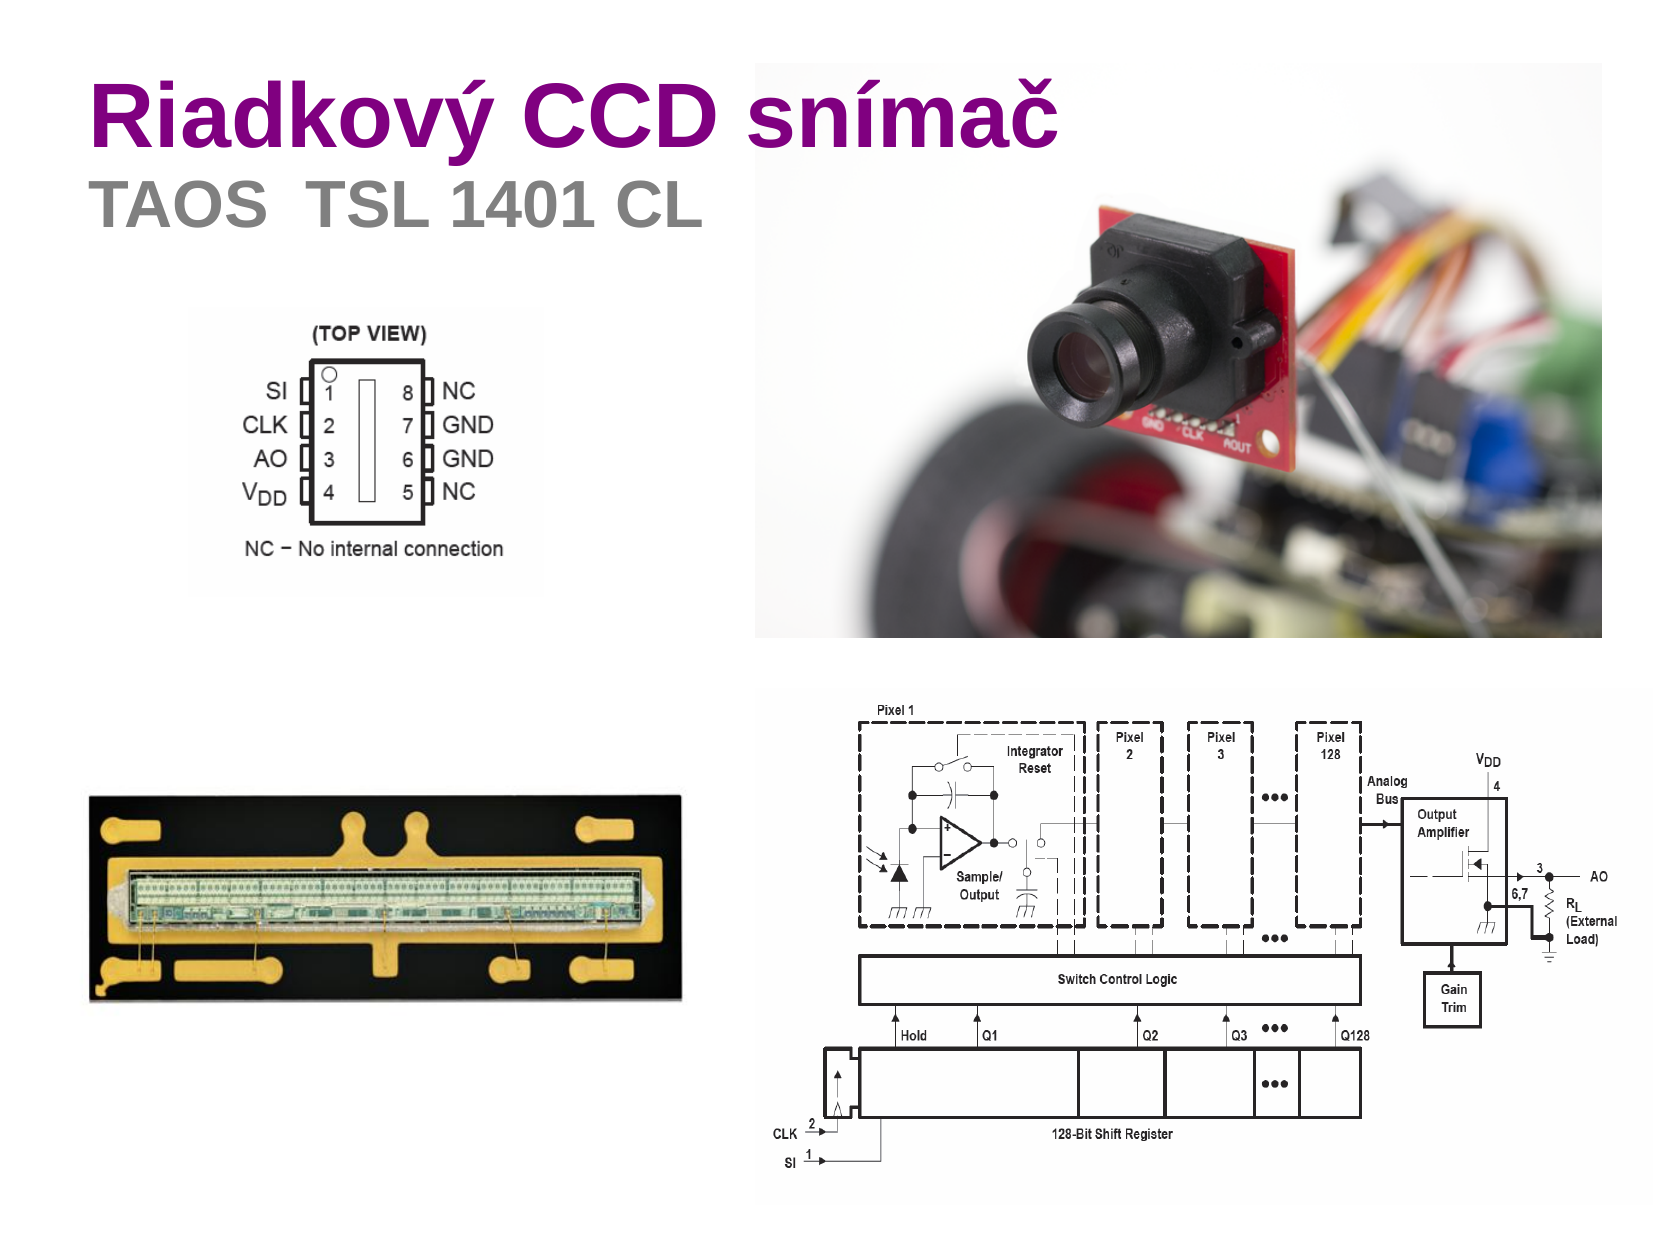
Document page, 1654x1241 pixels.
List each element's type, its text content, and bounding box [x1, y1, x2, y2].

picture [755, 688, 1654, 1205]
picture [188, 307, 544, 597]
title Riadkový CCD snímač TAOS TSL 1401 CL [88, 49, 1571, 257]
picture [755, 63, 1602, 638]
picture [23, 661, 745, 1193]
